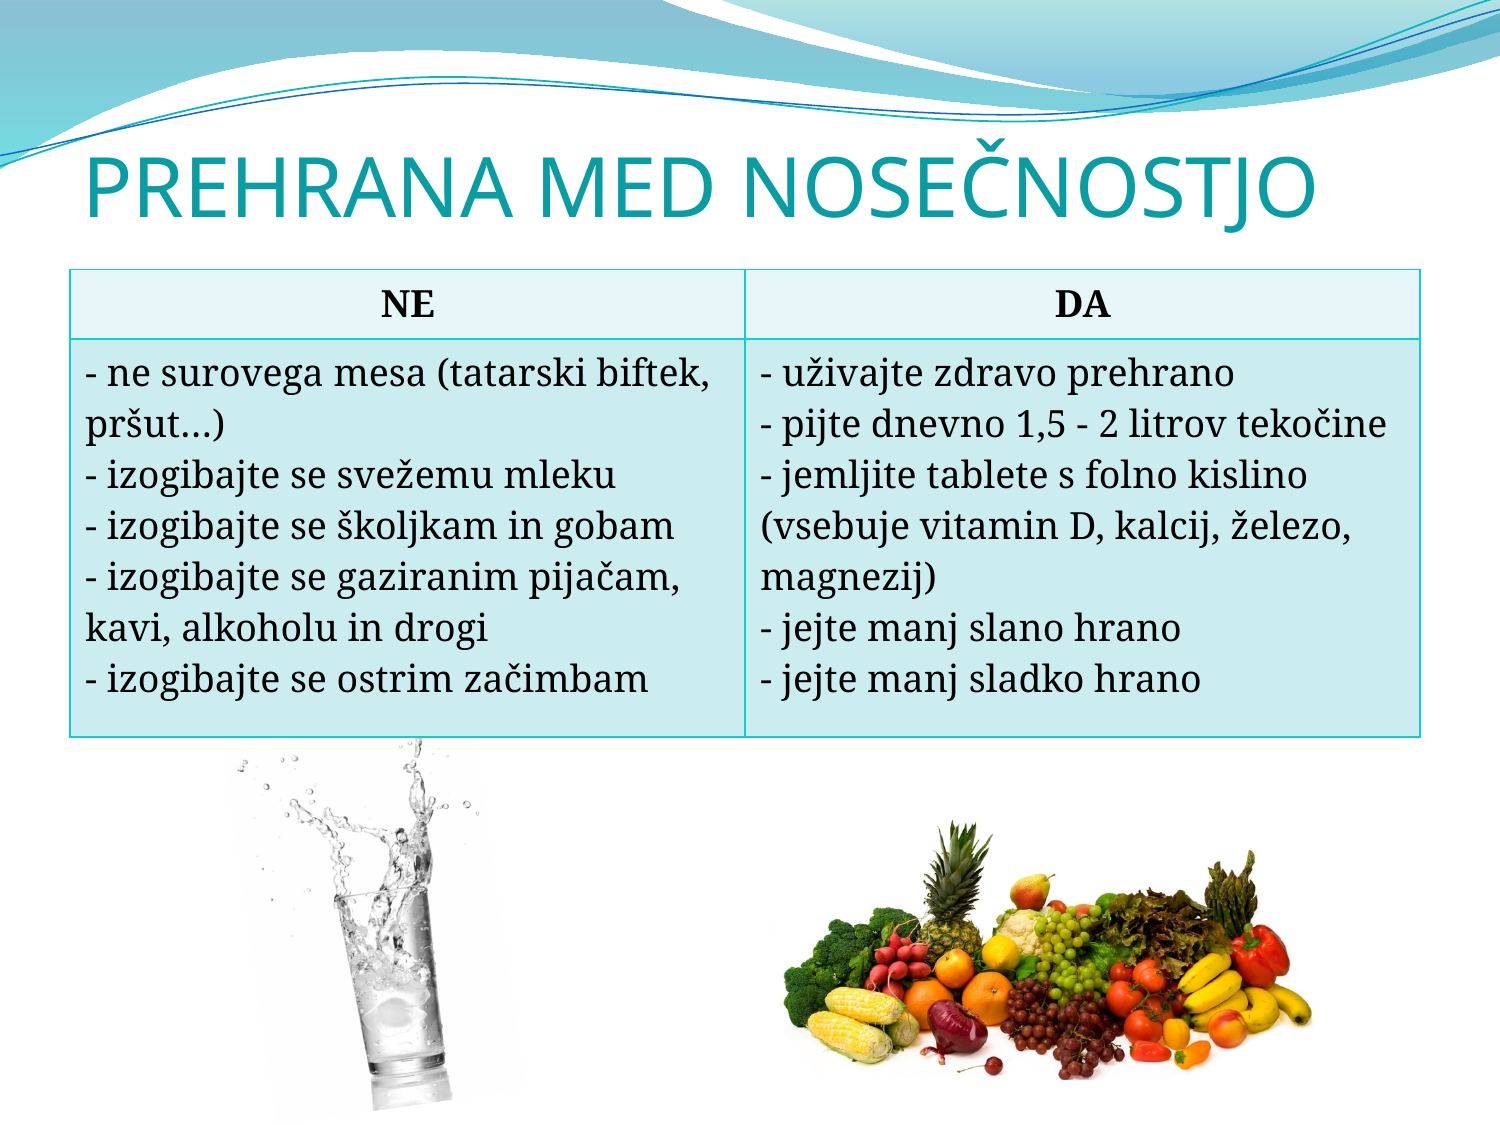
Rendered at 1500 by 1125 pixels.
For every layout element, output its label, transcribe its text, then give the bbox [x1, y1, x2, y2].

table_cell - uživajte zdravo prehrano - pijte dnevno 1,5 - 2 litrov tekočine - jemljite tablete s folno kislino (vsebuje vitamin D, kalcij, železo, magnezij) - jejte manj slano hrano - jejte manj sladko hrano [746, 340, 1419, 736]
table_header NE [71, 270, 744, 338]
picture [222, 738, 526, 1125]
table_header DA [746, 270, 1419, 338]
picture [773, 820, 1324, 1080]
table_cell - ne surovega mesa (tatarski biftek, pršut…) - izogibajte se svežemu mleku - izogibajte se školjkam in gobam - izogibajte se gaziranim pijačam, kavi, alkoholu in drogi - izogibajte se ostrim začimbam [71, 340, 744, 736]
title PREHRANA MED NOSEČNOSTJO [82, 46, 1500, 235]
